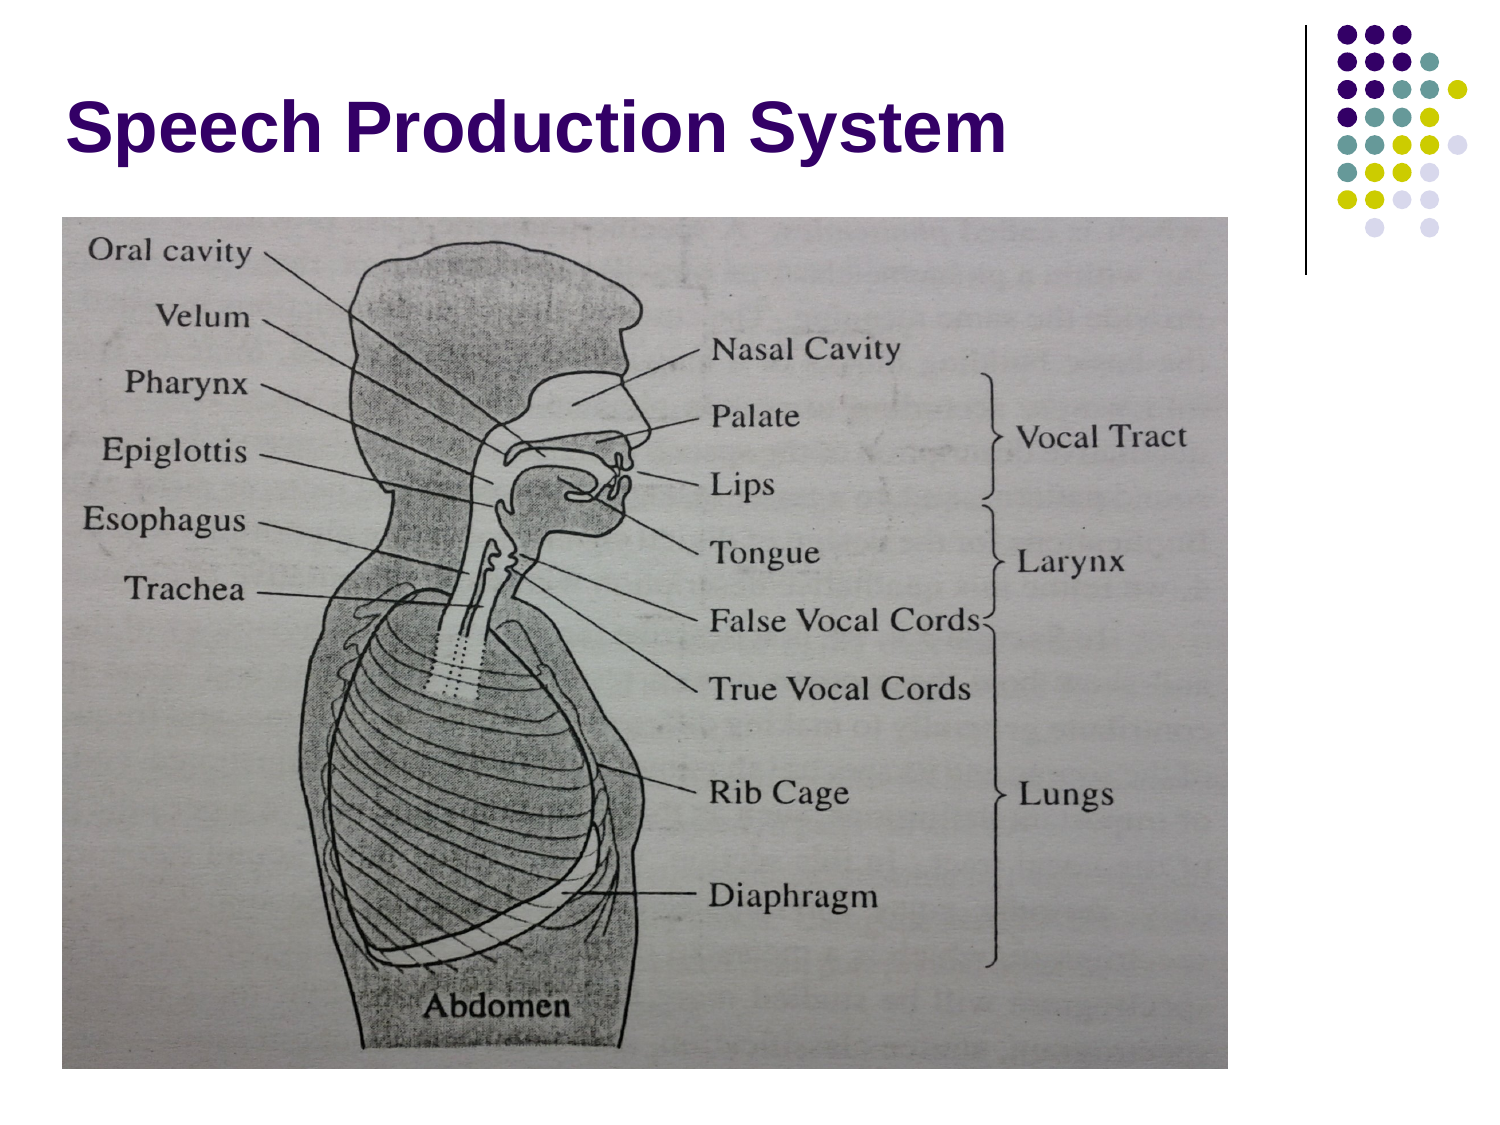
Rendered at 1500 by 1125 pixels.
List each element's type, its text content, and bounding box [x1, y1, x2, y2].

title Speech Production System [49, 49, 1288, 263]
picture [62, 217, 1228, 1069]
